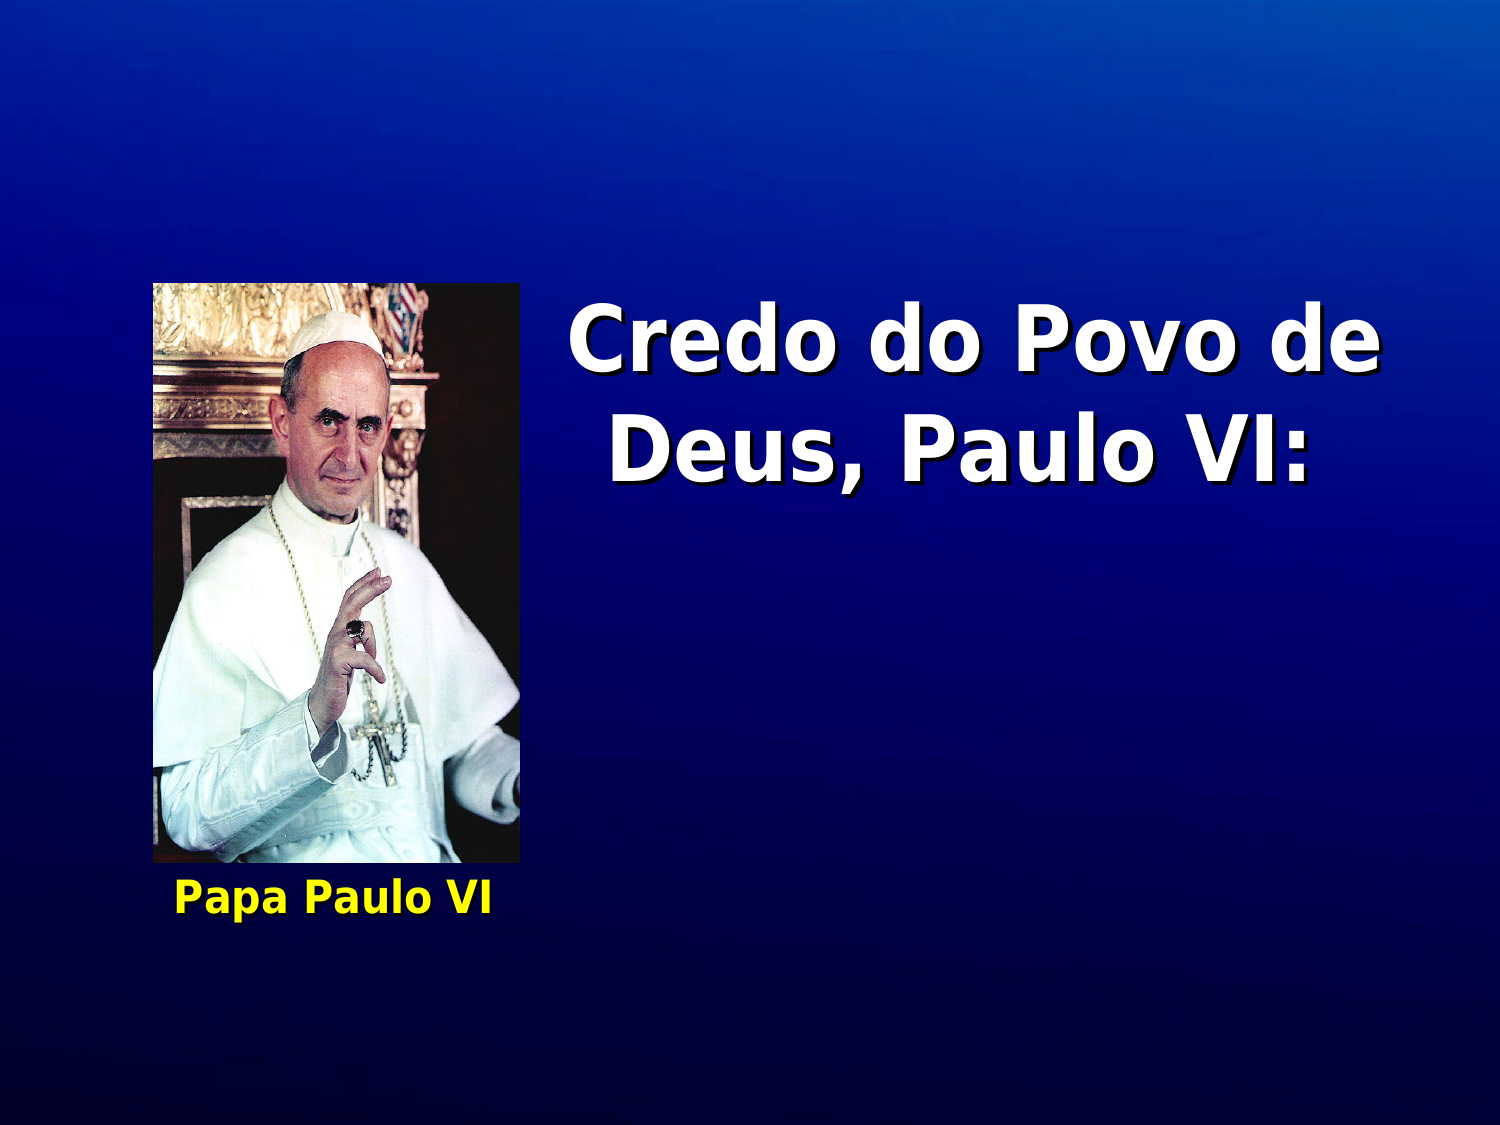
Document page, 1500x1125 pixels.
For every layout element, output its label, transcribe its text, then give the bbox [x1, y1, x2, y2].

text_box Papa Paulo VI [159, 814, 756, 940]
picture [0, 0, 1500, 1125]
text_box Credo do Povo de Deus, Paulo VI: [92, 165, 1453, 1040]
